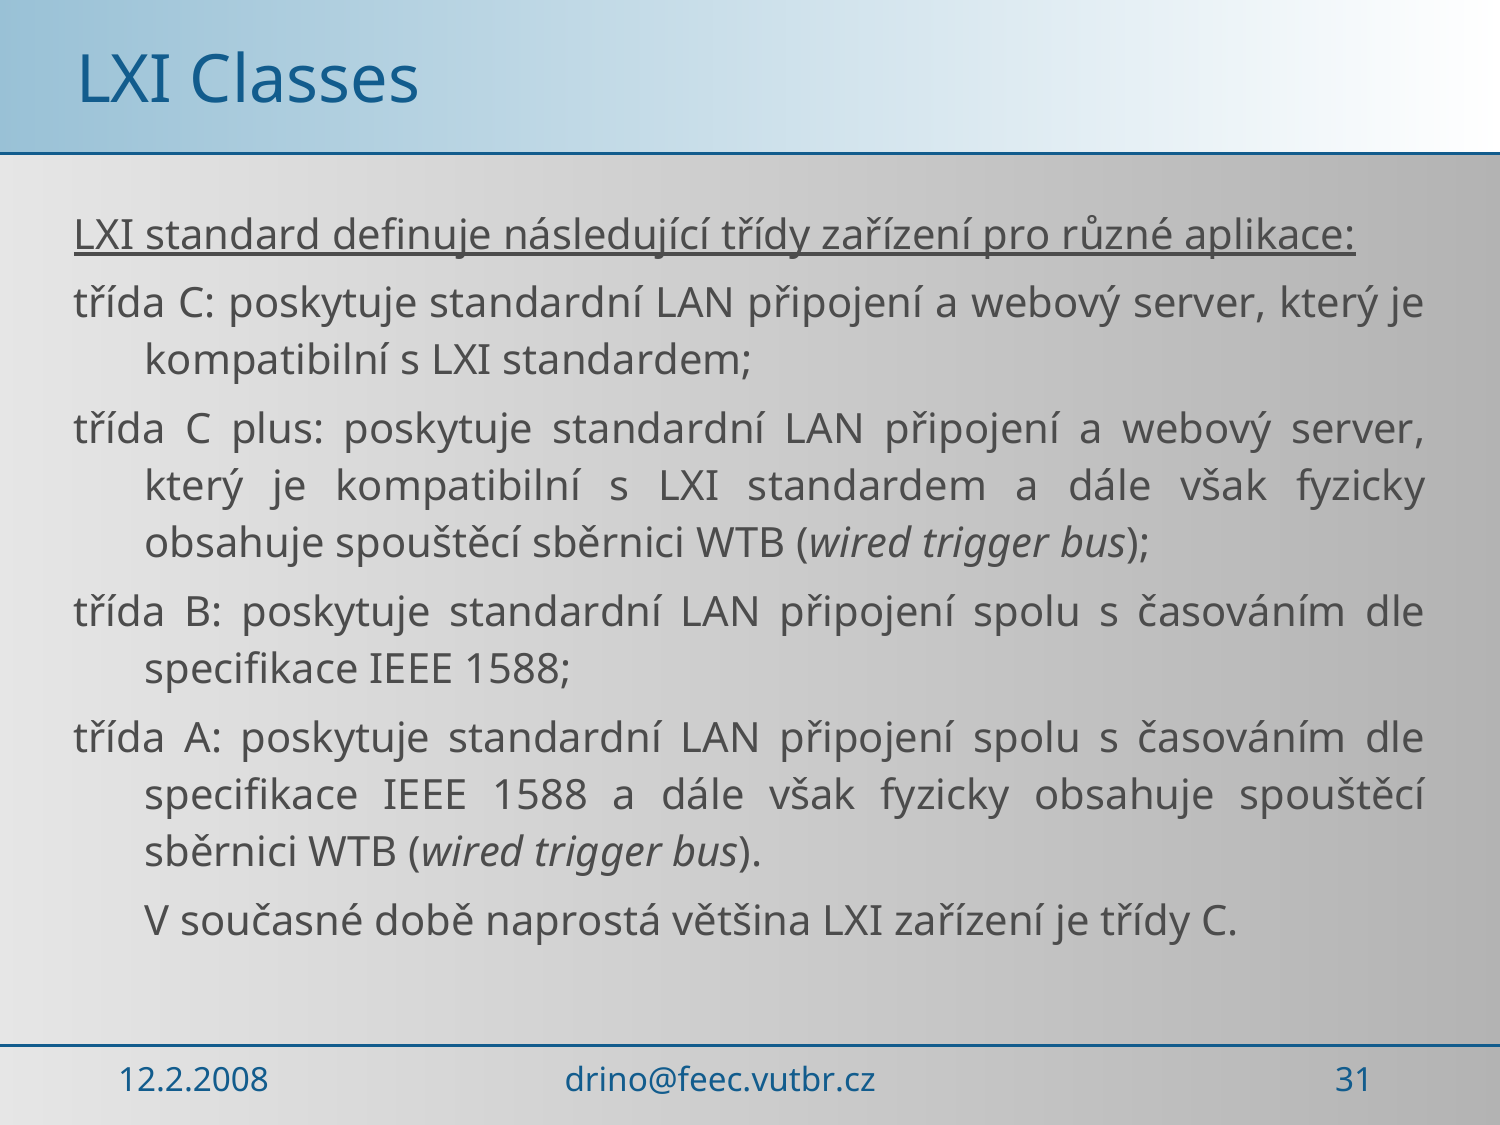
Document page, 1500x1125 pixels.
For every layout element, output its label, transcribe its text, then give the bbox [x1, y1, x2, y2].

text_box drino@feec.vutbr.cz [454, 1049, 987, 1125]
title LXI Classes [0, 0, 1500, 152]
text_box 12.2.2008 [103, 1049, 432, 1125]
text_box LXI standard definuje následující třídy zařízení pro různé aplikace: třída C: poskytuje standardní LAN připojení a webový server, který je kompatibilní s LXI standardem; třída C plus: poskytuje standardní LAN připojení a webový server, který je kompatibilní s LXI standardem a dále však fyzicky obsahuje spouštěcí sběrnici WTB (wired trigger bus); třída B: poskytuje standardní LAN připojení spolu s časováním dle specifikace IEEE 1588; třída A: poskytuje standardní LAN připojení spolu s časováním dle specifikace IEEE 1588 a dále však fyzicky obsahuje spouštěcí sběrnici WTB (wired trigger bus). V současné době naprostá většina LXI zařízení je třídy C. [59, 196, 1442, 956]
text_box <číslo> [1075, 1049, 1388, 1125]
